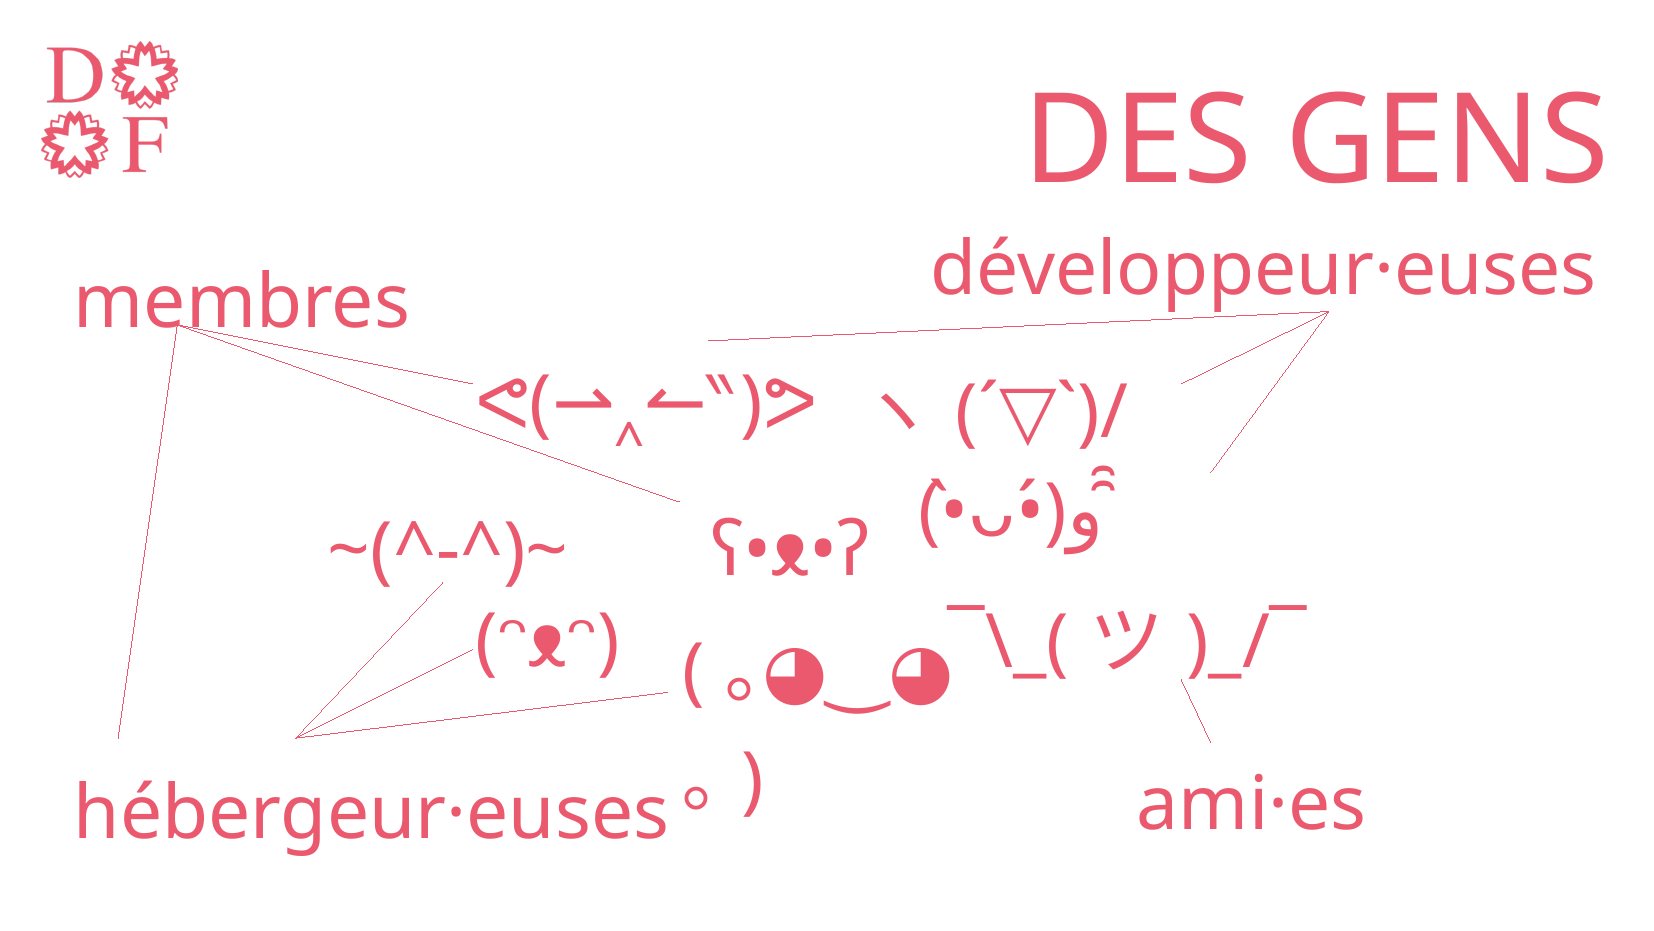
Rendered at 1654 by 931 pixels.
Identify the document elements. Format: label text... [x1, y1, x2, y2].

text_box ʕ•ᴥ•ʔ [696, 488, 963, 603]
text_box (•̀ᴗ•́)و ̑̑ [903, 449, 1258, 544]
text_box ami·es [1122, 742, 1565, 837]
text_box membres [59, 240, 461, 355]
text_box ¯\_(ツ)_/¯ [933, 572, 1406, 680]
text_box (｡◕‿◕｡) [667, 602, 993, 693]
text_box hébergeur·euses [59, 751, 768, 857]
text_box DES GENS [147, 41, 1625, 189]
text_box développeur·euses [915, 206, 1625, 312]
text_box ᕙ(⇀‸↼‶)ᕗ [460, 340, 875, 465]
text_box ~(^-^)~ [312, 488, 668, 583]
picture [41, 41, 178, 178]
text_box ヽ(´▽`)/ [844, 342, 1229, 450]
text_box (ᵔᴥᵔ) [460, 579, 696, 674]
